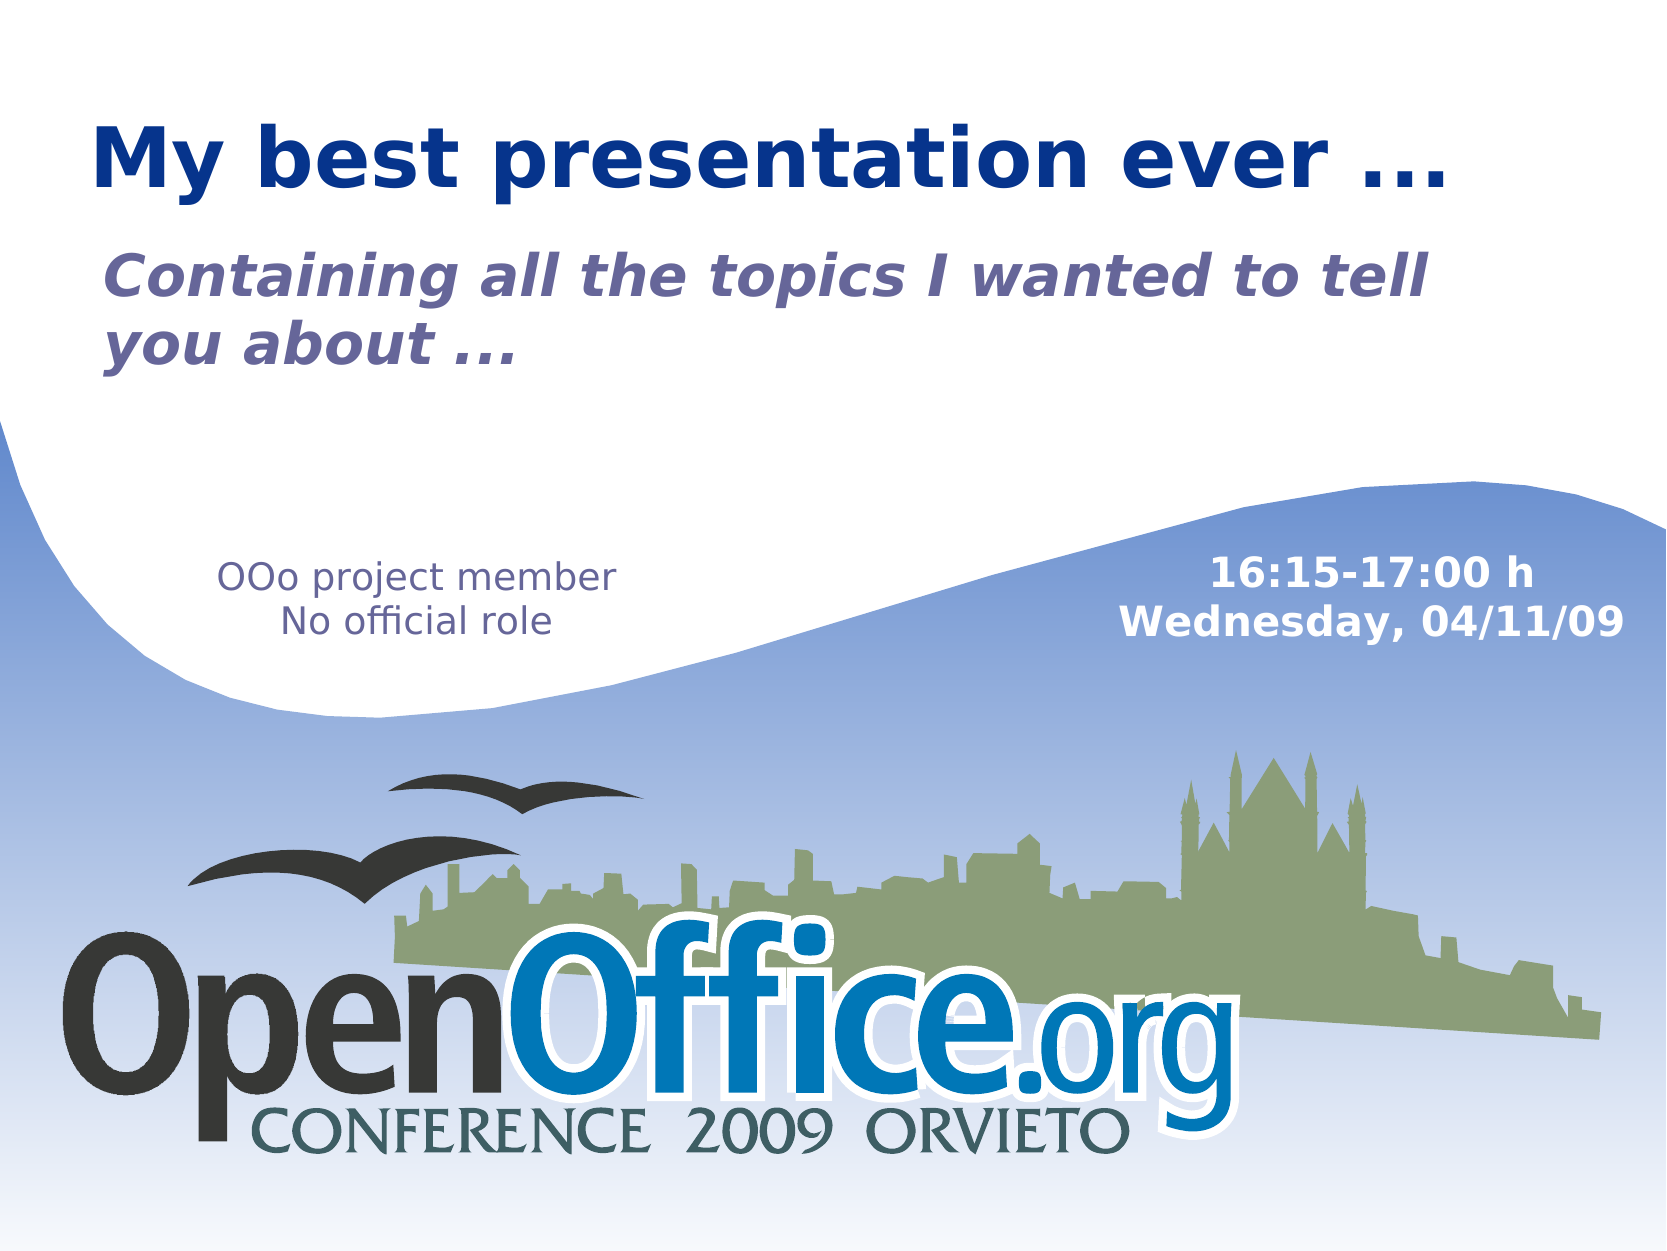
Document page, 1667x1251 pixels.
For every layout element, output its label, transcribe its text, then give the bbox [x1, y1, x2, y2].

text_box OOo project member No official role [178, 547, 655, 667]
list [29, 664, 1643, 1250]
text_box Containing all the topics I wanted to tell you about ... [89, 235, 1489, 387]
text_box 16:15-17:00 h Wednesday, 04/11/09 [1059, 541, 1667, 655]
title My best presentation ever ... [89, 114, 1667, 213]
